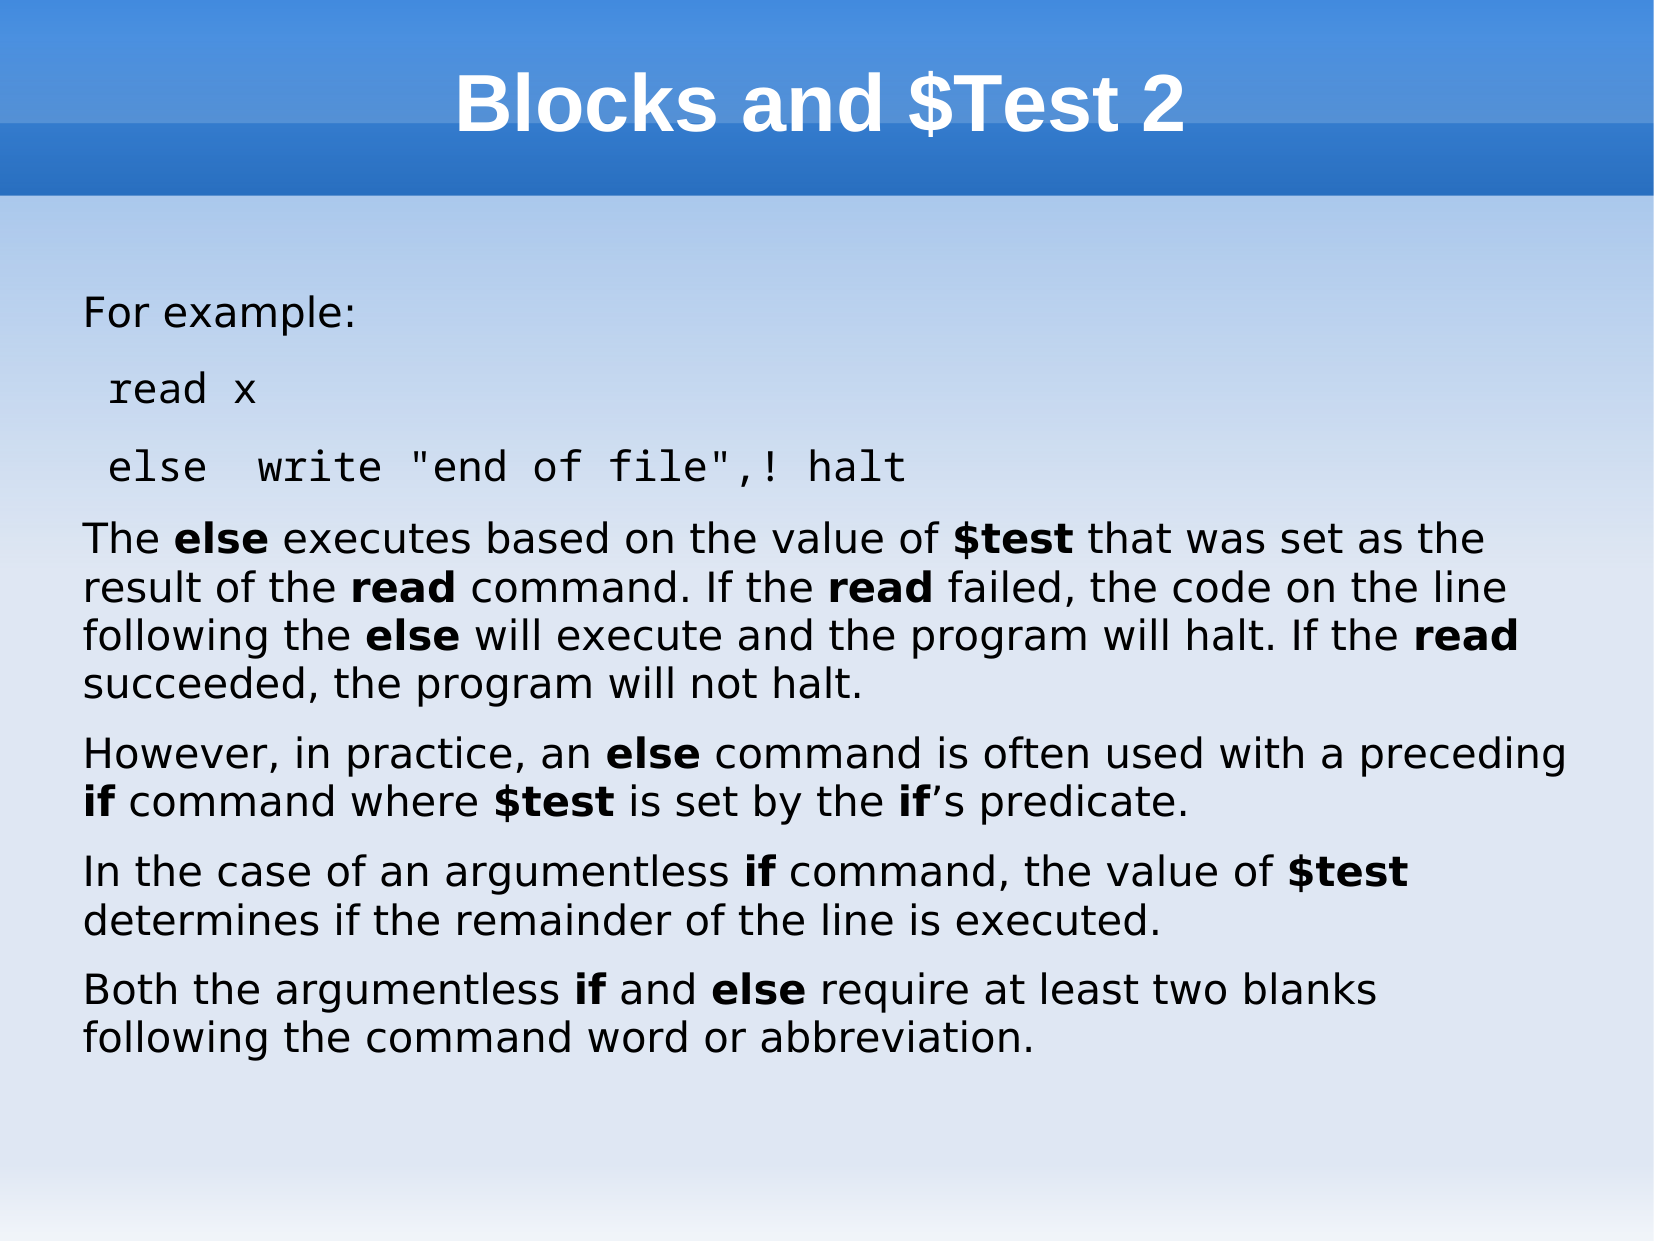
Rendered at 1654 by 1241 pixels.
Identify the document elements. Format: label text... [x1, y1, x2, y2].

title Blocks and $Test 2 [76, 0, 1565, 208]
picture [0, 0, 1654, 1241]
subtitle For example: read x else write "end of file",! halt The else executes based on the value of $test that was set as the result of the read command. If the read failed, the code on the line following the else will execute and the program will halt. If the read succeeded, the program will not halt. However, in practice, an else command is often used with a preceding if command where $test is set by the if’s predicate. In the case of an argumentless if command, the value of $test determines if the remainder of the line is executed. Both the argumentless if and else require at least two blanks following the command word or abbreviation. [82, 210, 1571, 1142]
